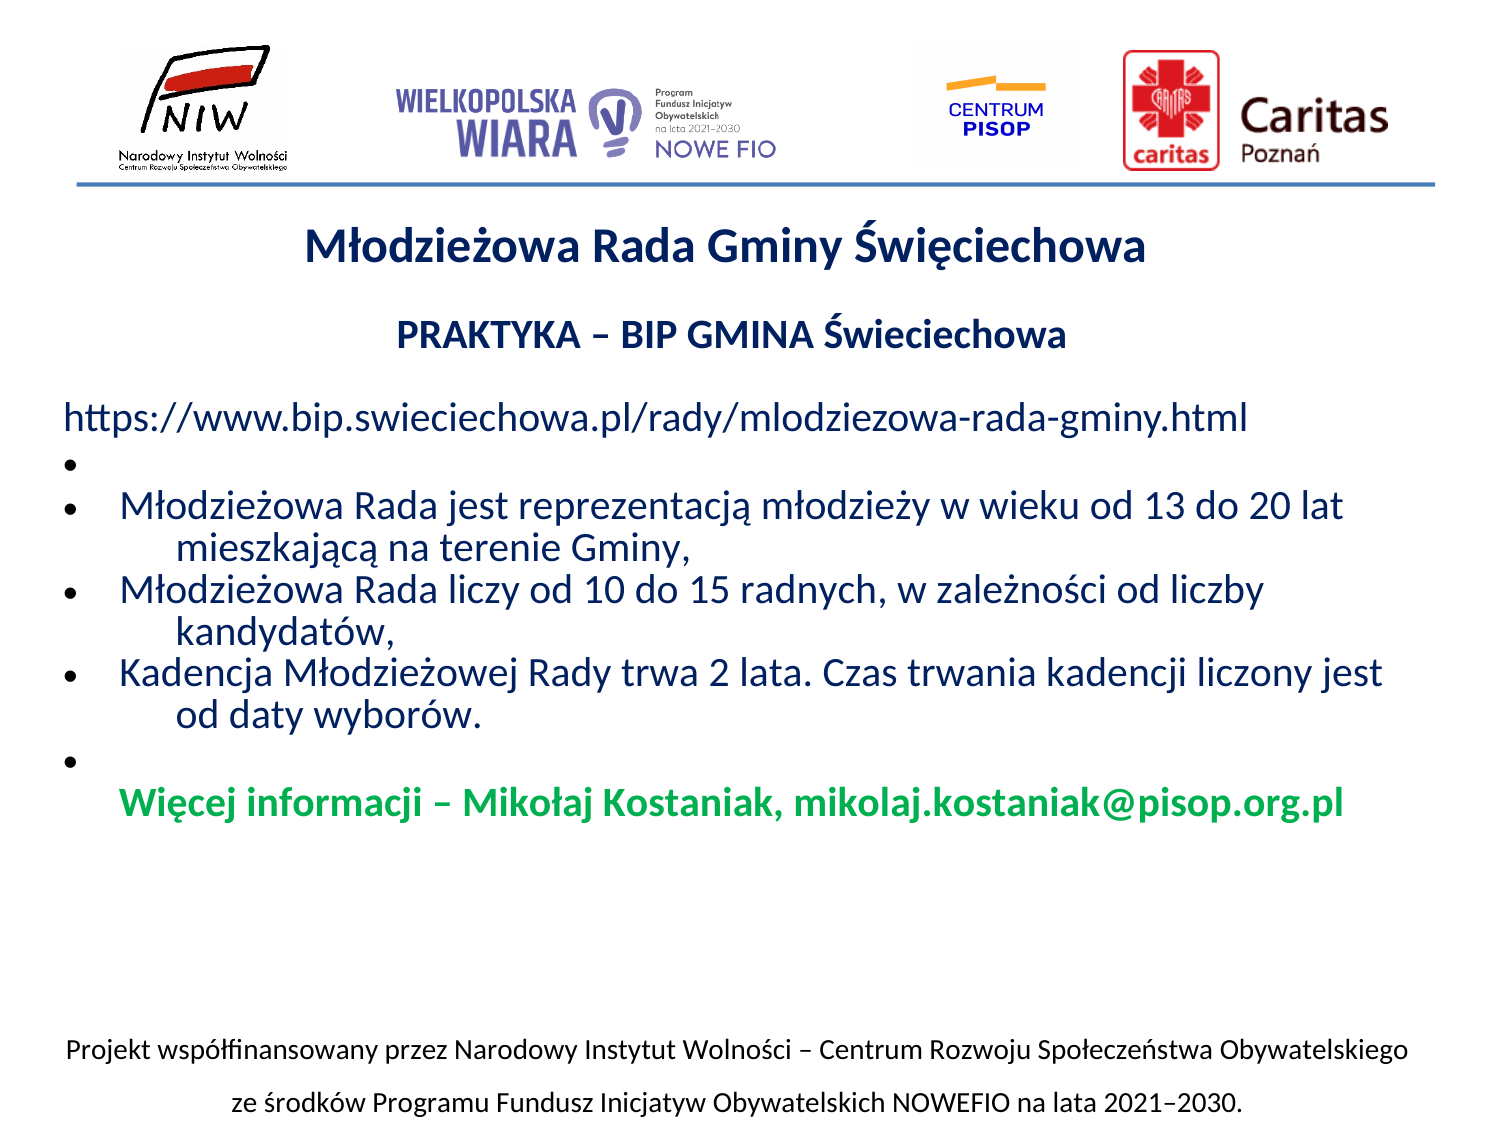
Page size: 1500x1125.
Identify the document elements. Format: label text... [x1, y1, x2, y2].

text_box Młodzieżowa Rada Gminy Święciechowa PRAKTYKA – BIP GMINA Świeciechowa https://www.bip.swieciechowa.pl/rady/mlodziezowa-rada-gminy.html Młodzieżowa Rada jest reprezentacją młodzieży w wieku od 13 do 20 lat mieszkającą na terenie Gminy, Młodzieżowa Rada liczy od 10 do 15 radnych, w zależności od liczby kandydatów, Kadencja Młodzieżowej Rady trwa 2 lata. Czas trwania kadencji liczony jest od daty wyborów. Więcej informacji – Mikołaj Kostaniak, mikolaj.kostaniak@pisop.org.pl [48, 217, 1416, 956]
